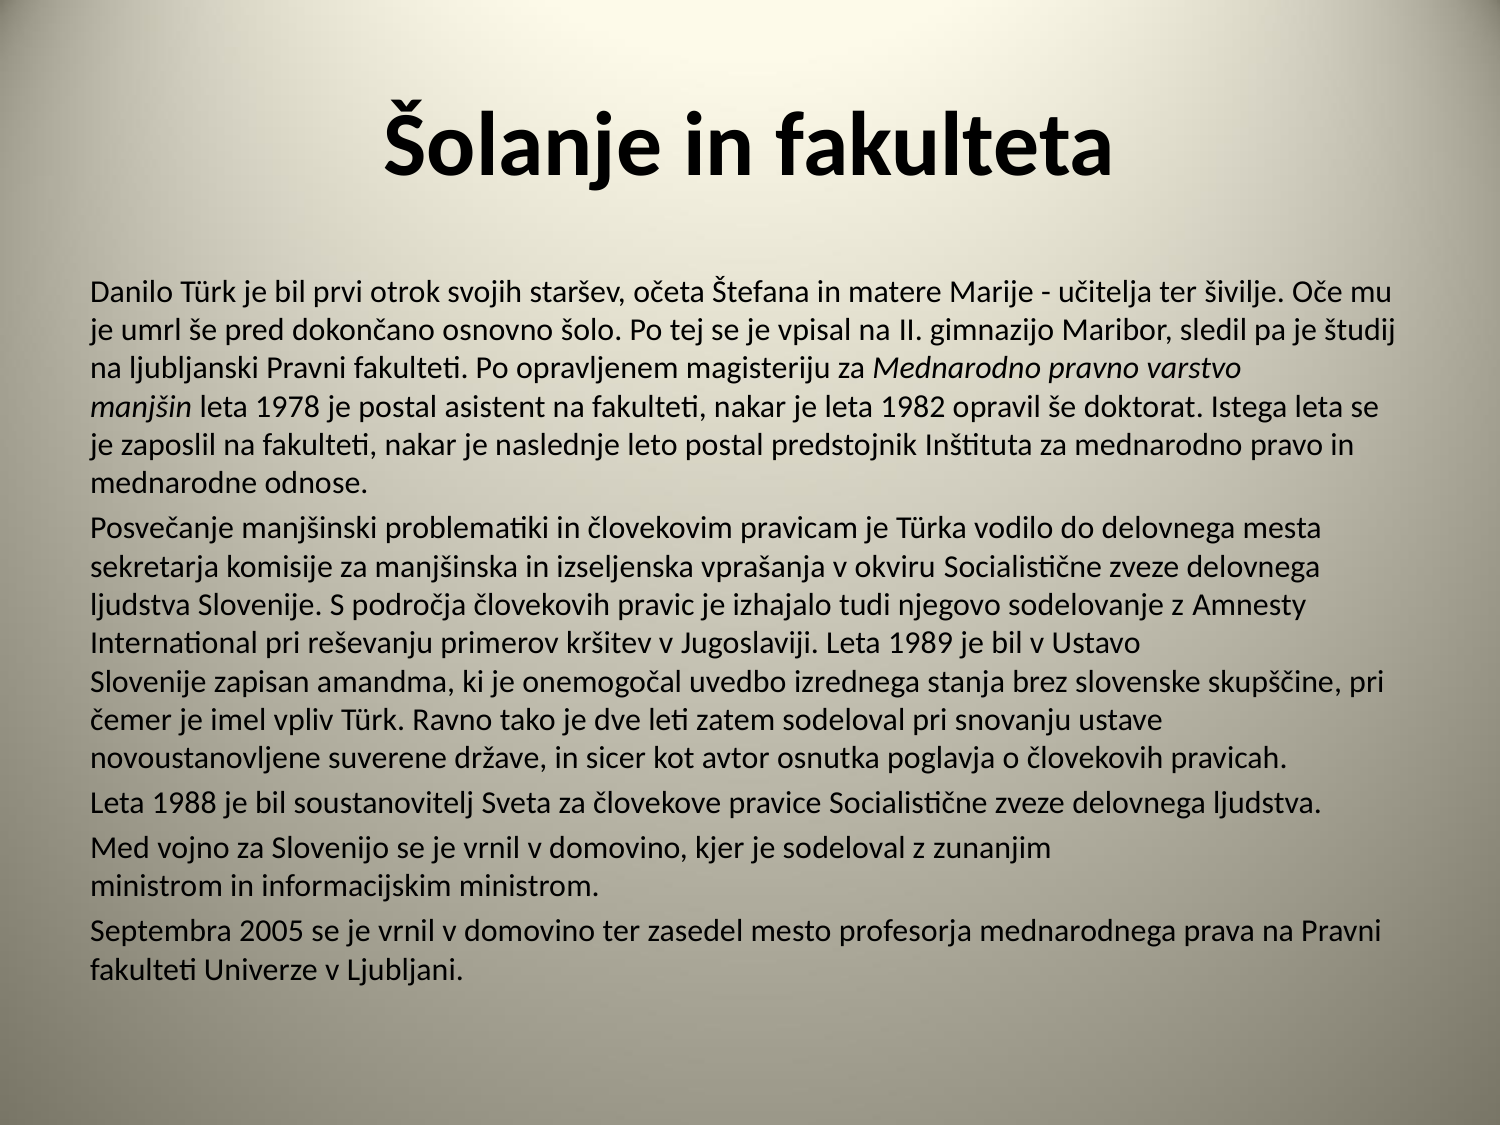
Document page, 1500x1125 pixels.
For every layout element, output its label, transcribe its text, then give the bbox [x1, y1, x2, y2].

picture [0, 0, 1500, 1125]
title Šolanje in fakulteta [75, 45, 1425, 233]
list Danilo Türk je bil prvi otrok svojih staršev, očeta Štefana in matere Marije - učitelja ter šivilje. Oče mu je umrl še pred dokončano osnovno šolo. Po tej se je vpisal na II. gimnazijo Maribor, sledil pa je študij na ljubljanski Pravni fakulteti. Po opravljenem magisteriju za Mednarodno pravno varstvo manjšin leta 1978 je postal asistent na fakulteti, nakar je leta 1982 opravil še doktorat. Istega leta se je zaposlil na fakulteti, nakar je naslednje leto postal predstojnik Inštituta za mednarodno pravo in mednarodne odnose. Posvečanje manjšinski problematiki in človekovim pravicam je Türka vodilo do delovnega mesta sekretarja komisije za manjšinska in izseljenska vprašanja v okviru Socialistične zveze delovnega ljudstva Slovenije. S področja človekovih pravic je izhajalo tudi njegovo sodelovanje z Amnesty International pri reševanju primerov kršitev v Jugoslaviji. Leta 1989 je bil v Ustavo Slovenije zapisan amandma, ki je onemogočal uvedbo izrednega stanja brez slovenske skupščine, pri čemer je imel vpliv Türk. Ravno tako je dve leti zatem sodeloval pri snovanju ustave novoustanovljene suverene države, in sicer kot avtor osnutka poglavja o človekovih pravicah. Leta 1988 je bil soustanovitelj Sveta za človekove pravice Socialistične zveze delovnega ljudstva. Med vojno za Slovenijo se je vrnil v domovino, kjer je sodeloval z zunanjim ministrom in informacijskim ministrom. Septembra 2005 se je vrnil v domovino ter zasedel mesto profesorja mednarodnega prava na Pravni fakulteti Univerze v Ljubljani. [75, 262, 1425, 1005]
